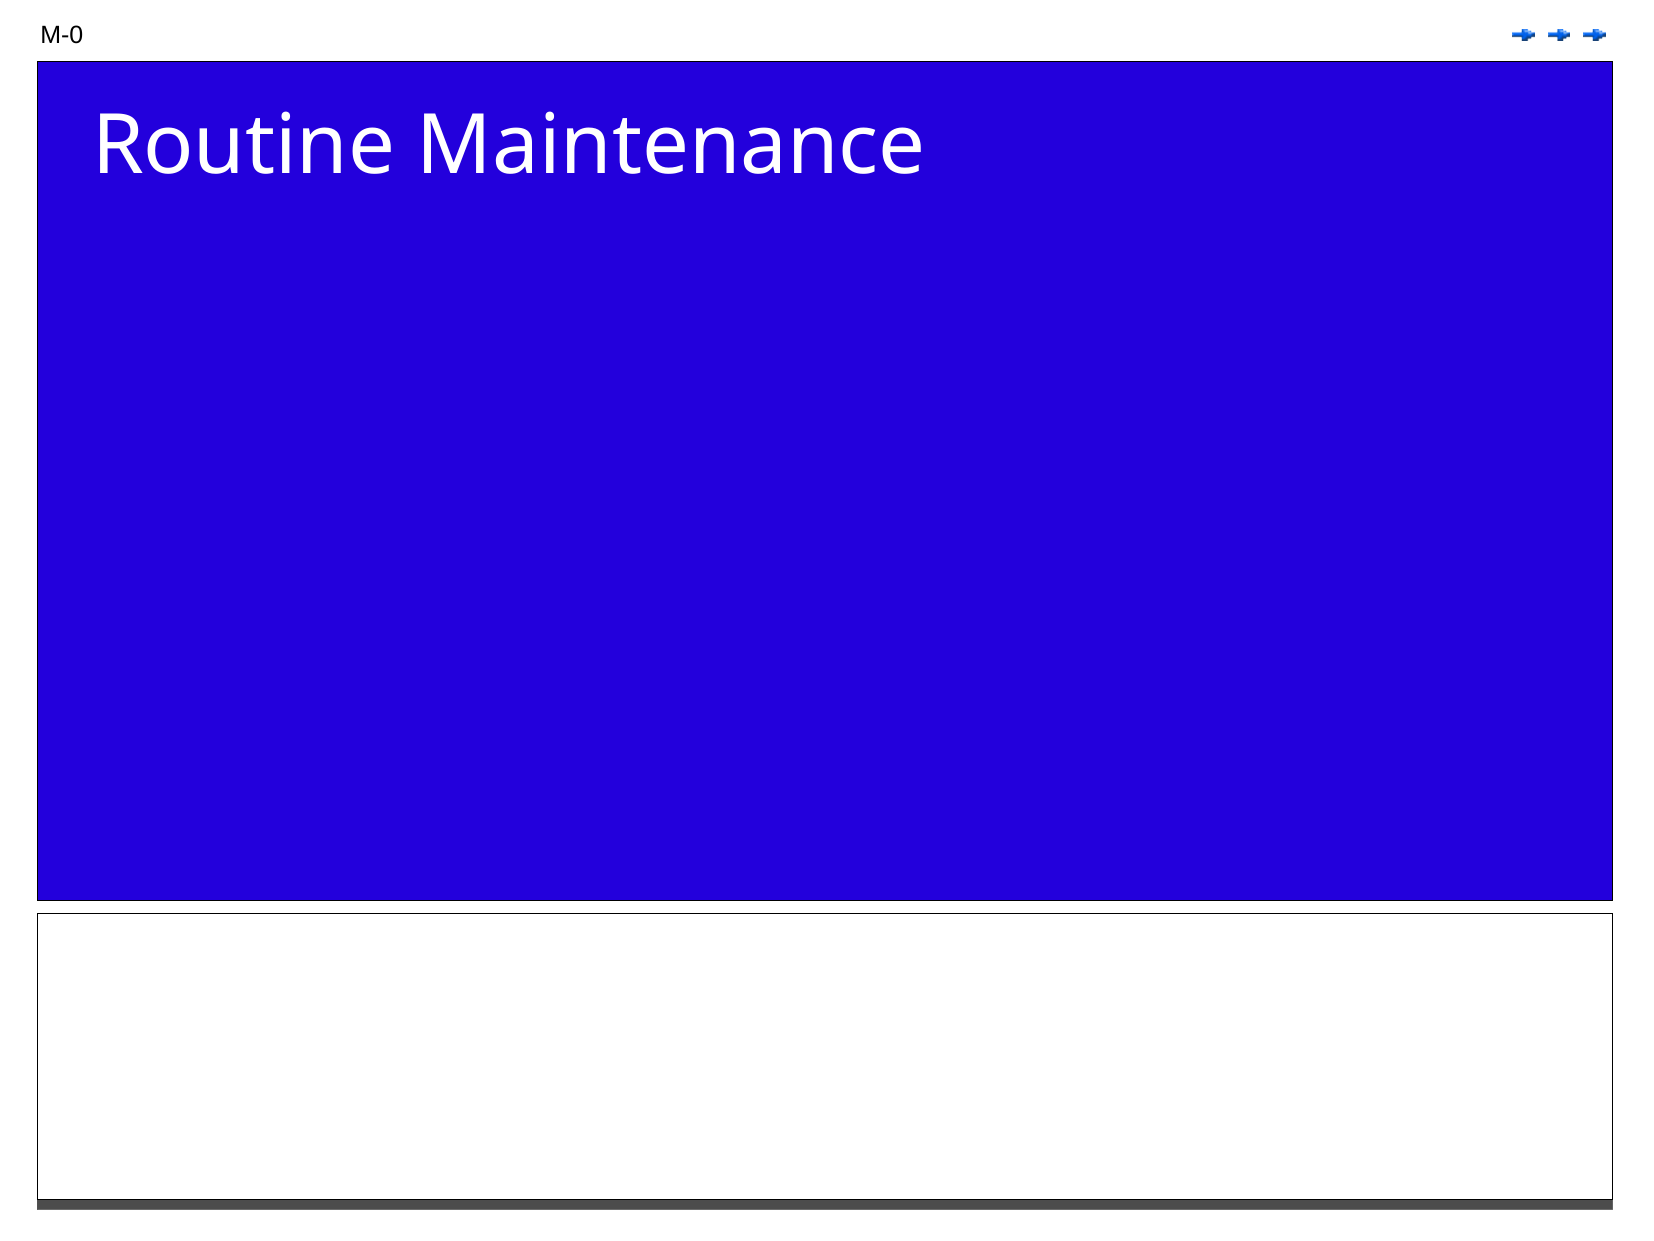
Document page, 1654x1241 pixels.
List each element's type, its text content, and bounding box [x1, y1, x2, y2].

text_box Routine Maintenance [77, 77, 884, 193]
picture [1583, 29, 1606, 41]
text_box [37, 61, 1613, 901]
picture [1512, 29, 1535, 41]
text_box M-0 [25, 13, 99, 56]
text_box [37, 913, 1613, 1200]
picture [1548, 29, 1570, 41]
